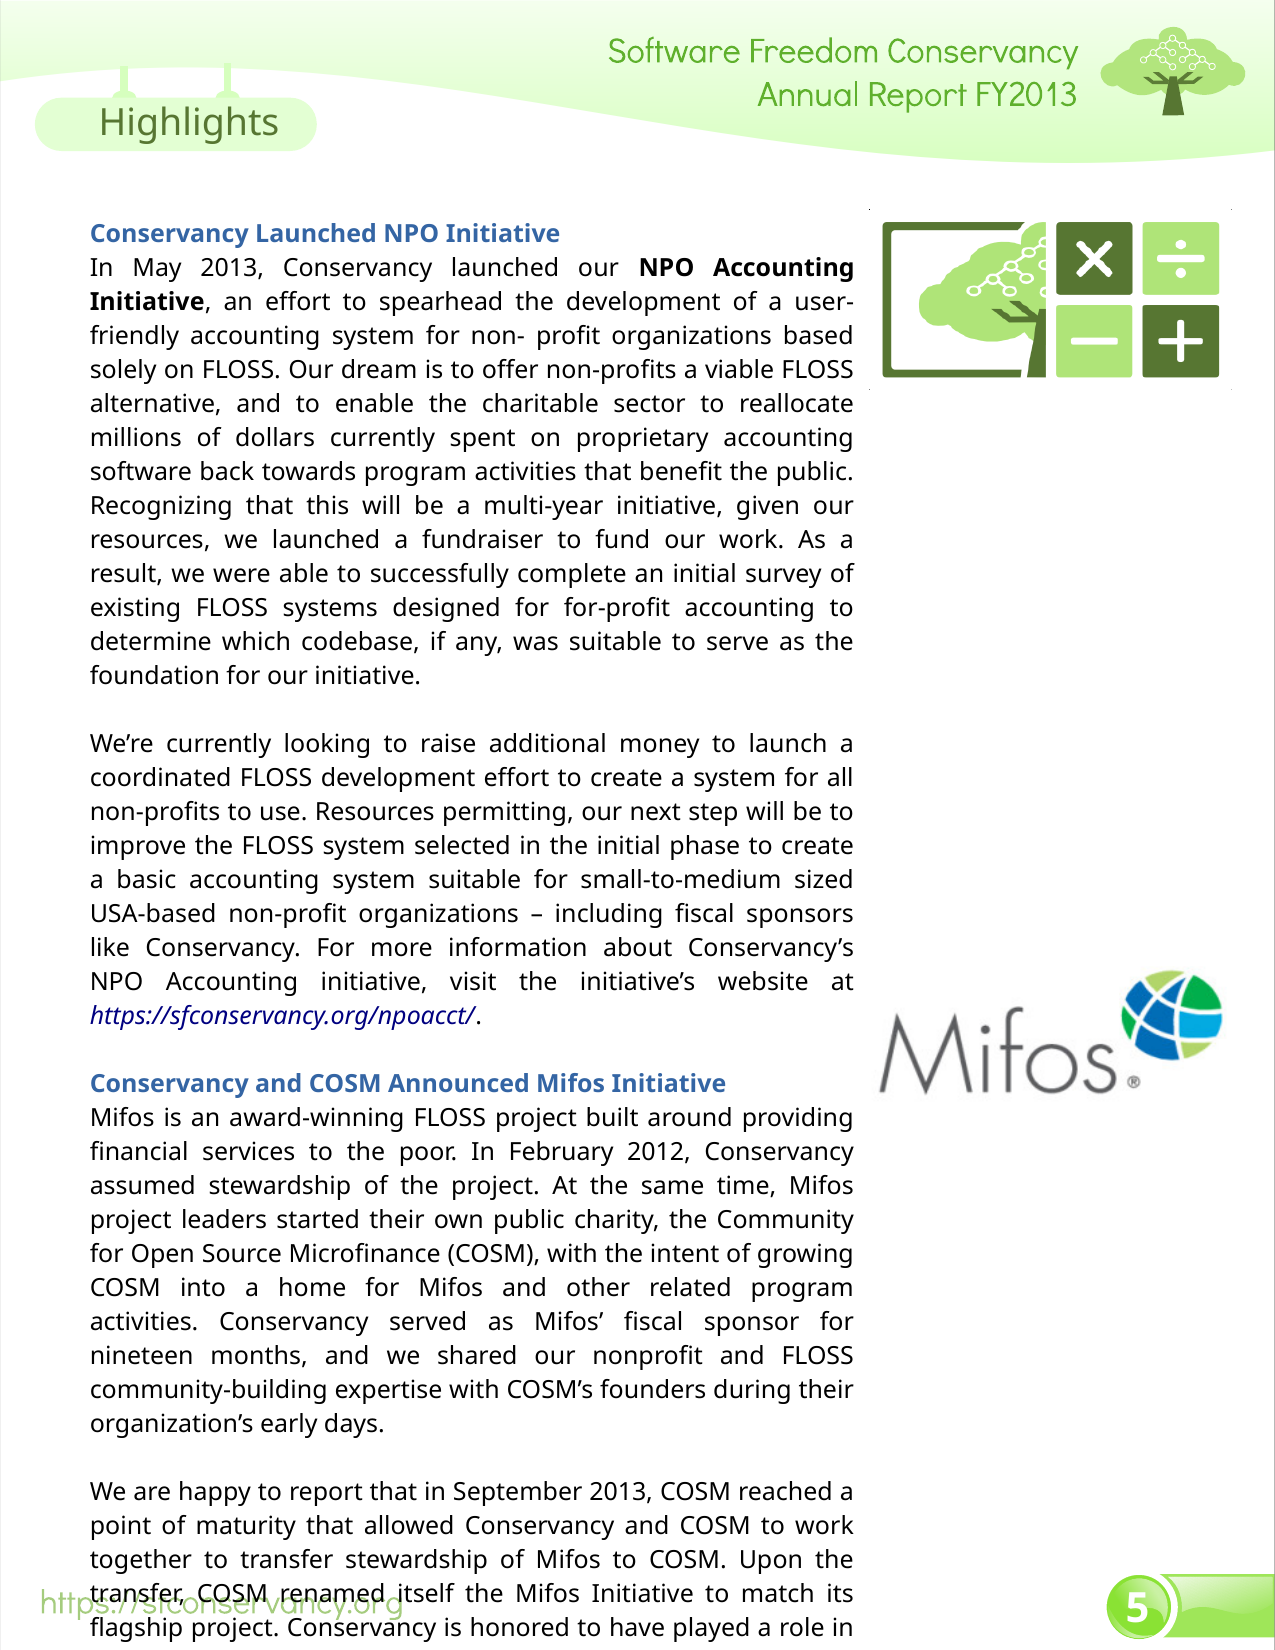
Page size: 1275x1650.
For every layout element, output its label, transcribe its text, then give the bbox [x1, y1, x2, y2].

text_box Conservancy Launched NPO Initiative In May 2013, Conservancy launched our NPO Accounting Initiative, an effort to spearhead the development of a user-friendly accounting system for non- profit organizations based solely on FLOSS. Our dream is to offer non-profits a viable FLOSS alternative, and to enable the charitable sector to reallocate millions of dollars currently spent on proprietary accounting software back towards program activities that benefit the public. Recognizing that this will be a multi-year initiative, given our resources, we launched a fundraiser to fund our work. As a result, we were able to successfully complete an initial survey of existing FLOSS systems designed for for-profit accounting to determine which codebase, if any, was suitable to serve as the foundation for our initiative. We’re currently looking to raise additional money to launch a coordinated FLOSS development effort to create a system for all non-profits to use. Resources permitting, our next step will be to improve the FLOSS system selected in the initial phase to create a basic accounting system suitable for small-to-medium sized USA-based non-profit organizations – including fiscal sponsors like Conservancy. For more information about Conservancy’s NPO Accounting initiative, visit the initiative’s website at https://sfconservancy.org/npoacct/. Conservancy and COSM Announced Mifos Initiative Mifos is an award-winning FLOSS project built around providing financial services to the poor. In February 2012, Conservancy assumed stewardship of the project. At the same time, Mifos project leaders started their own public charity, the Community for Open Source Microfinance (COSM), with the intent of growing COSM into a home for Mifos and other related program activities. Conservancy served as Mifos’ fiscal sponsor for nineteen months, and we shared our nonprofit and FLOSS community-building expertise with COSM’s founders during their organization’s early days. We are happy to report that in September 2013, COSM reached a point of maturity that allowed Conservancy and COSM to work together to transfer stewardship of Mifos to COSM. Upon the transfer, COSM renamed itself the Mifos Initiative to match its flagship project. Conservancy is honored to have played a role in both Mifos and the Mifos Initiative’s development. [75, 207, 871, 1610]
picture [871, 209, 1232, 391]
picture [871, 956, 1243, 1109]
text_box Highlights [83, 87, 268, 152]
